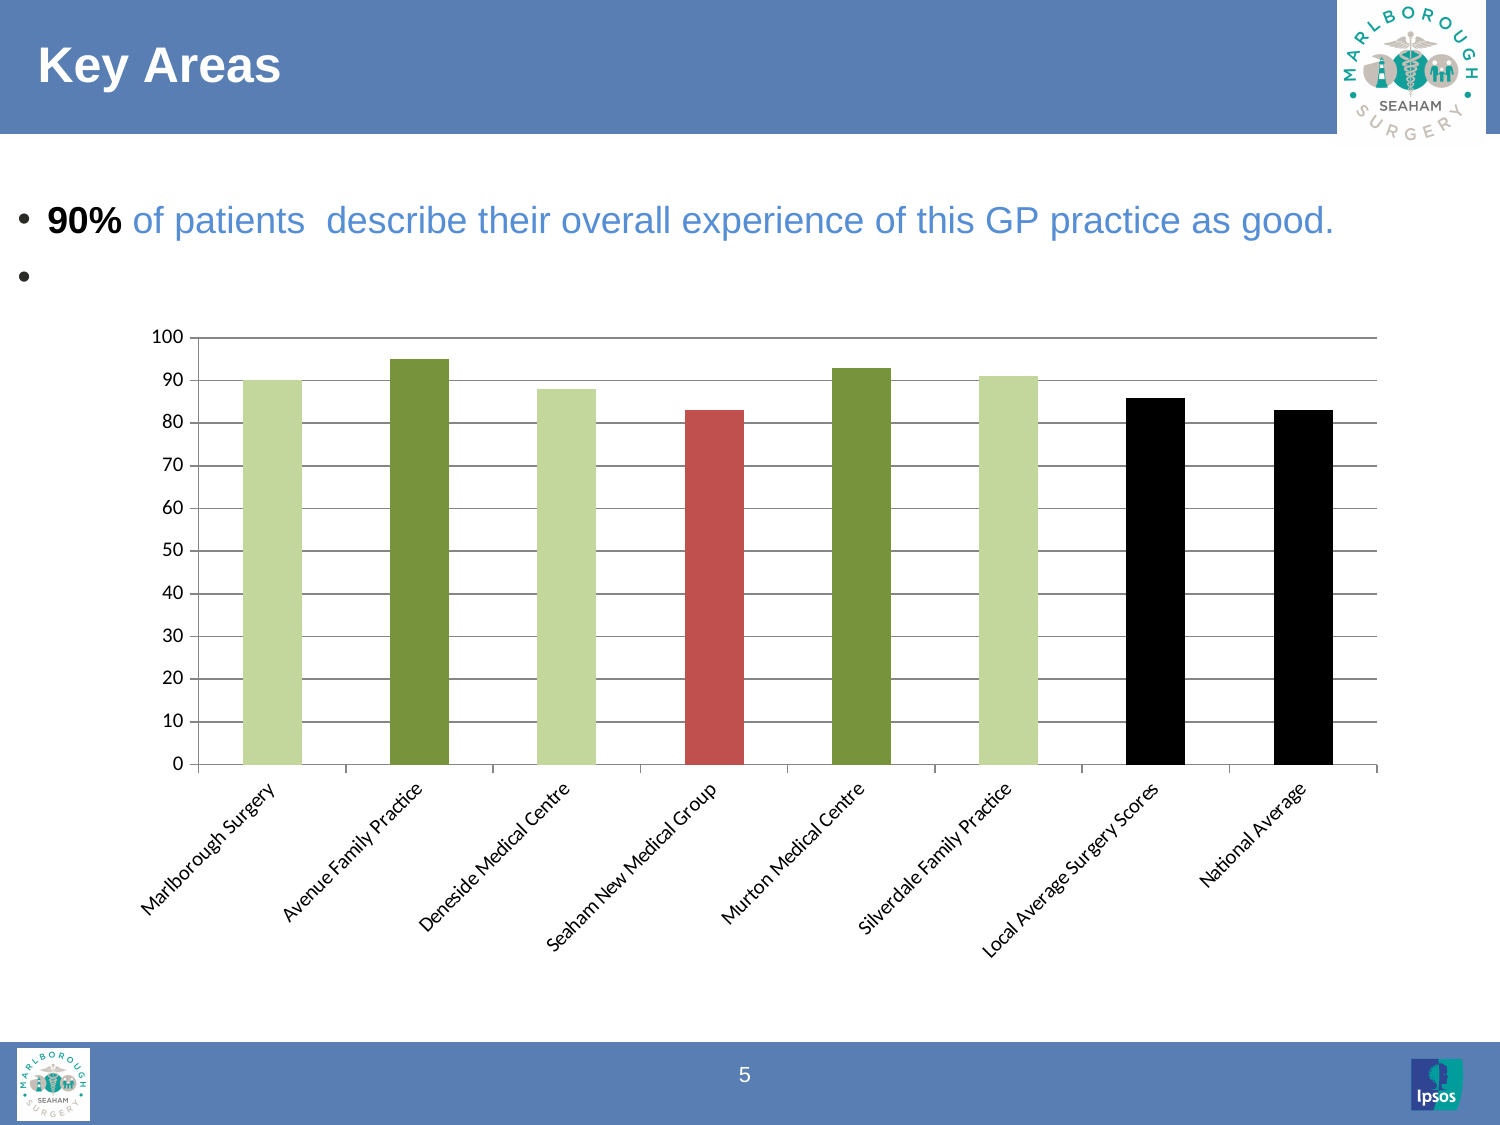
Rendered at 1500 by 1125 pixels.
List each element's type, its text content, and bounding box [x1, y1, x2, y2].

title Key Areas [37, 0, 1259, 126]
chart [112, 314, 1403, 976]
list 90% of patients describe their overall experience of this GP practice as good. [17, 196, 1483, 1024]
